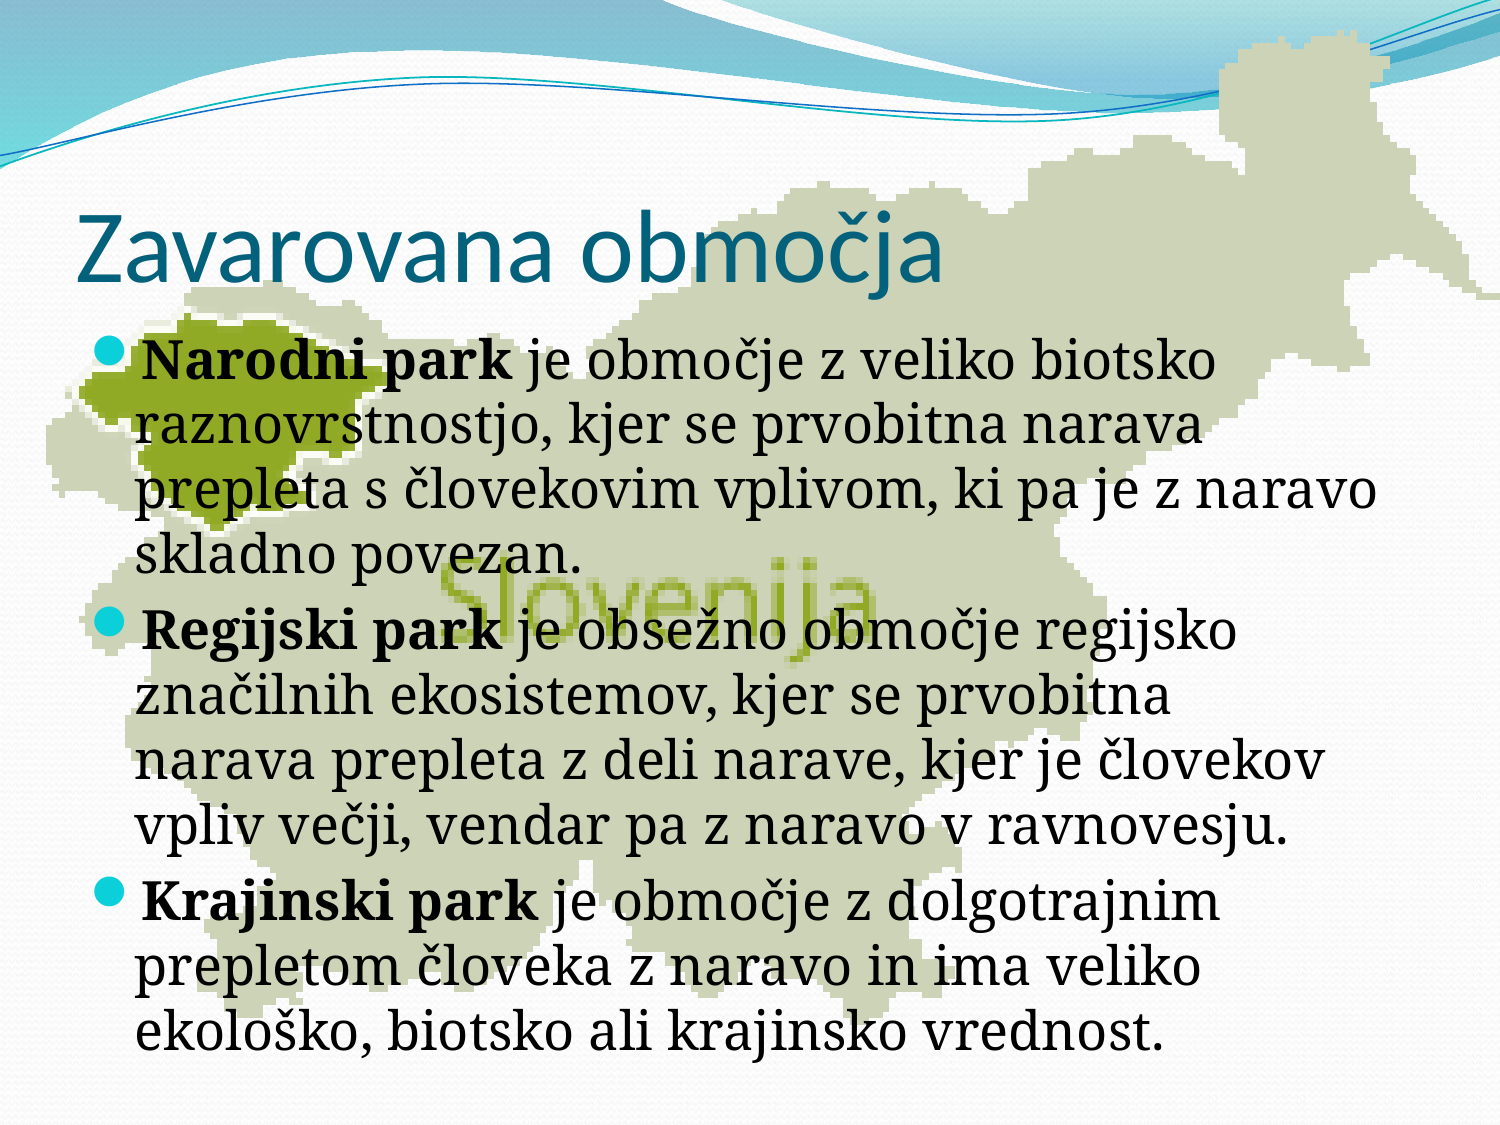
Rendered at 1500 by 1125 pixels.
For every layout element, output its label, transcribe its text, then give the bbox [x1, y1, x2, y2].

picture [0, 0, 1500, 1125]
title Zavarovana območja [75, 115, 1425, 304]
list Narodni park je območje z veliko biotsko raznovrstnostjo, kjer se prvobitna narava prepleta s človekovim vplivom, ki pa je z naravo skladno povezan. Regijski park je obsežno območje regijsko značilnih ekosistemov, kjer se prvobitna narava prepleta z deli narave, kjer je človekov vpliv večji, vendar pa z naravo v ravnovesju. Krajinski park je območje z dolgotrajnim prepletom človeka z naravo in ima veliko ekološko, biotsko ali krajinsko vrednost. [75, 317, 1425, 1038]
